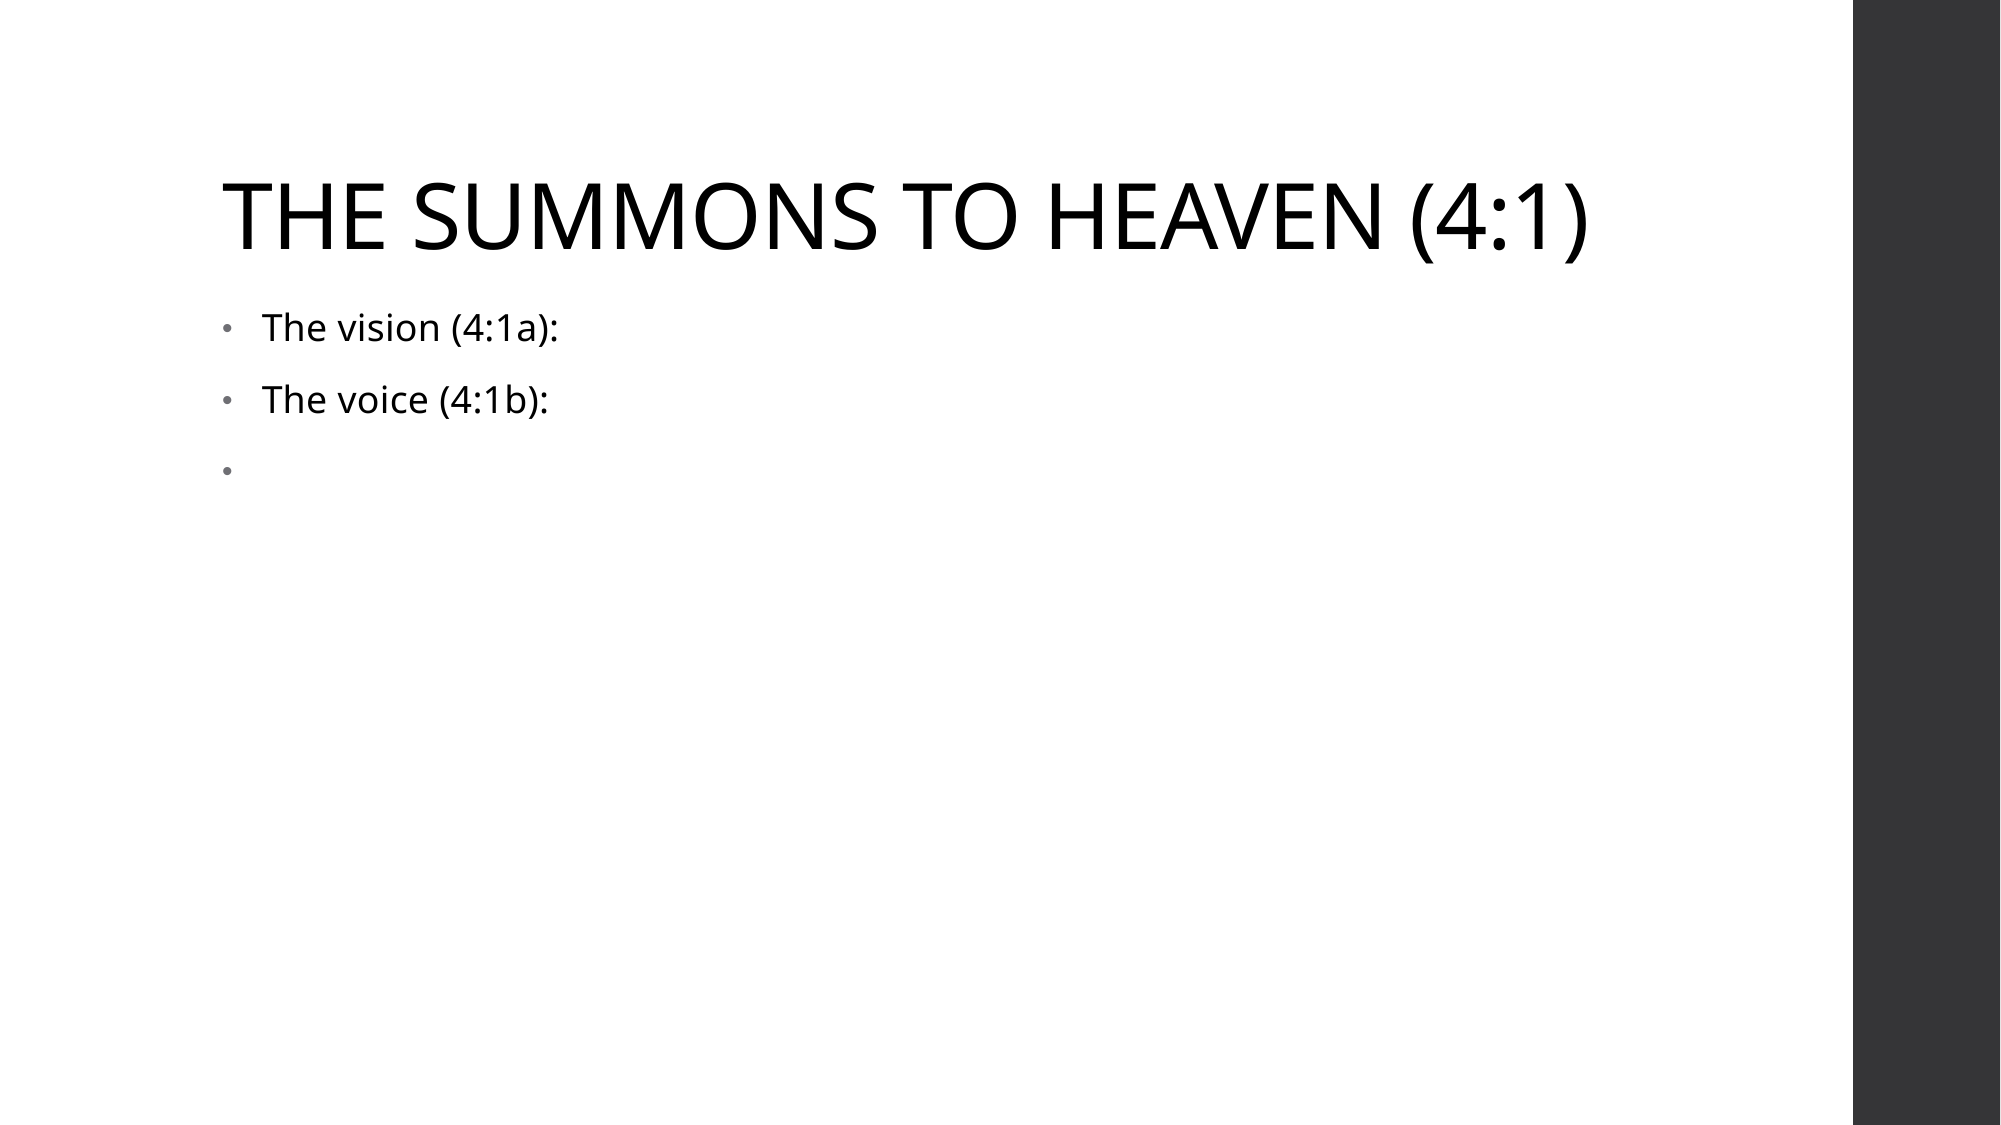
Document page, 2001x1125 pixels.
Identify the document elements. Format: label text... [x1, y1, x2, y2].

title THE SUMMONS TO HEAVEN (4:1) [206, 60, 1797, 278]
list The vision (4:1a): The voice (4:1b): [206, 299, 1617, 1014]
